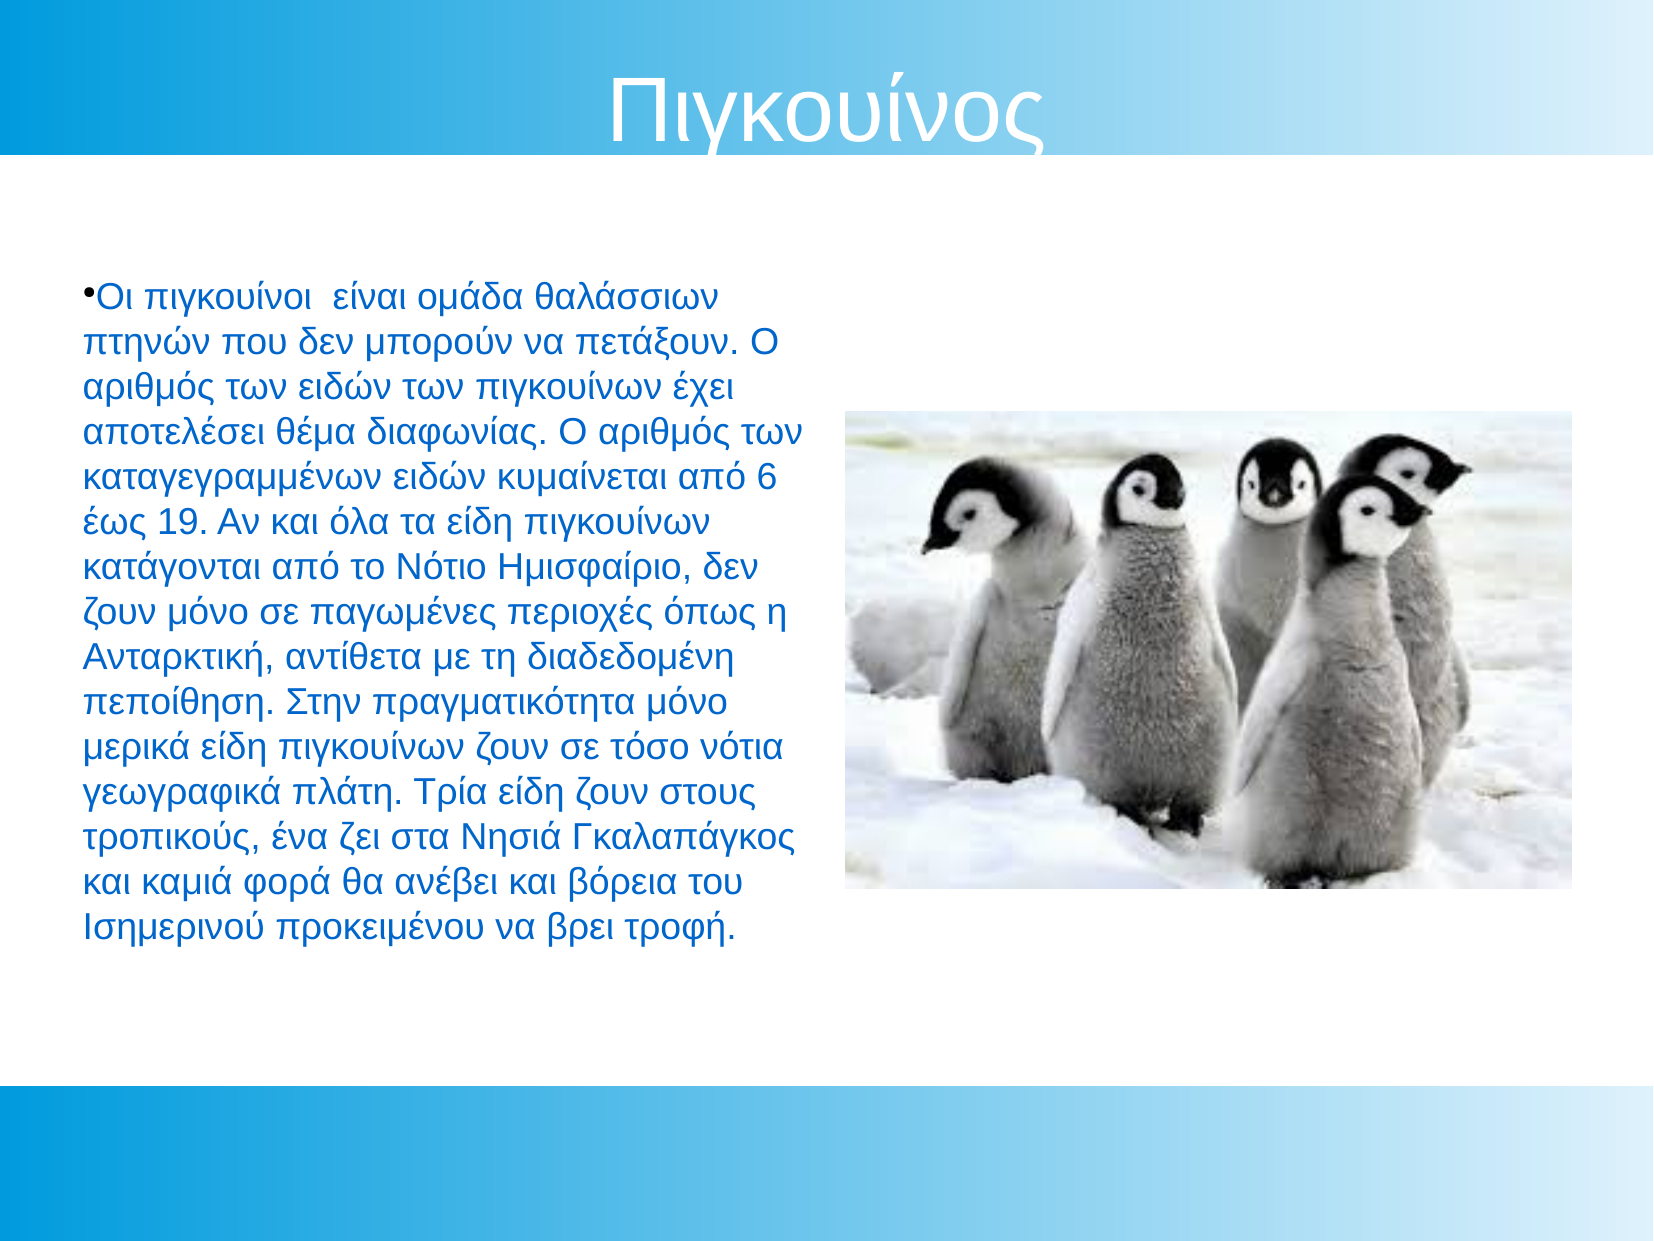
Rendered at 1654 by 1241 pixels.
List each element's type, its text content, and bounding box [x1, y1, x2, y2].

title Πιγκουίνος [82, 49, 1571, 155]
list Οι πιγκουίνοι είναι ομάδα θαλάσσιων πτηνών που δεν μπορούν να πετάξουν. Ο αριθμός των ειδών των πιγκουίνων έχει αποτελέσει θέμα διαφωνίας. Ο αριθμός των καταγεγραμμένων ειδών κυμαίνεται από 6 έως 19. Αν και όλα τα είδη πιγκουίνων κατάγονται από το Νότιο Ημισφαίριο, δεν ζουν μόνο σε παγωμένες περιοχές όπως η Ανταρκτική, αντίθετα με τη διαδεδομένη πεποίθηση. Στην πραγματικότητα μόνο μερικά είδη πιγκουίνων ζουν σε τόσο νότια γεωγραφικά πλάτη. Τρία είδη ζουν στους τροπικούς, ένα ζει στα Νησιά Γκαλαπάγκος και καμιά φορά θα ανέβει και βόρεια του Ισημερινού προκειμένου να βρει τροφή. [82, 271, 809, 1099]
picture [845, 411, 1572, 889]
